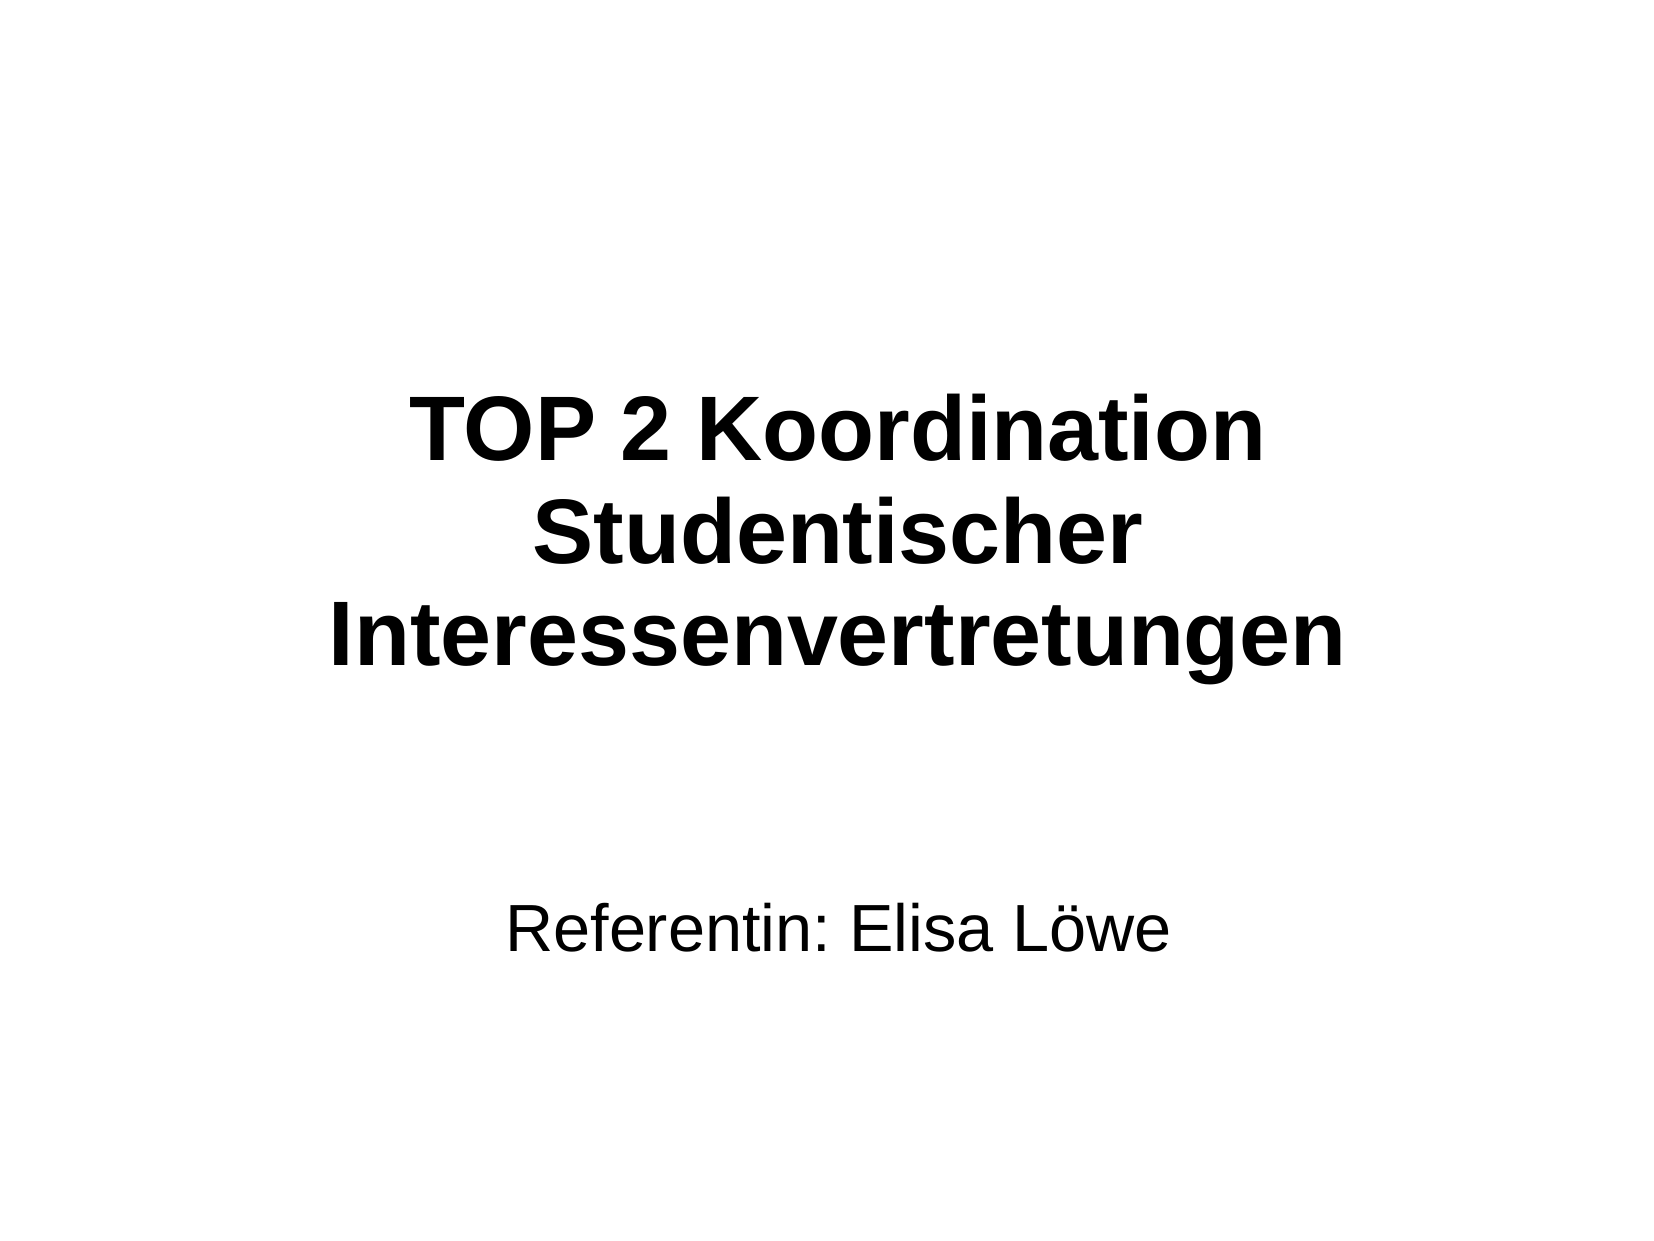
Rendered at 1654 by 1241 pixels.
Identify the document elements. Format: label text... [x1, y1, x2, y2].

title TOP 2 Koordination Studentischer Interessenvertretungen Referentin: Elisa Löwe [94, 377, 1583, 966]
